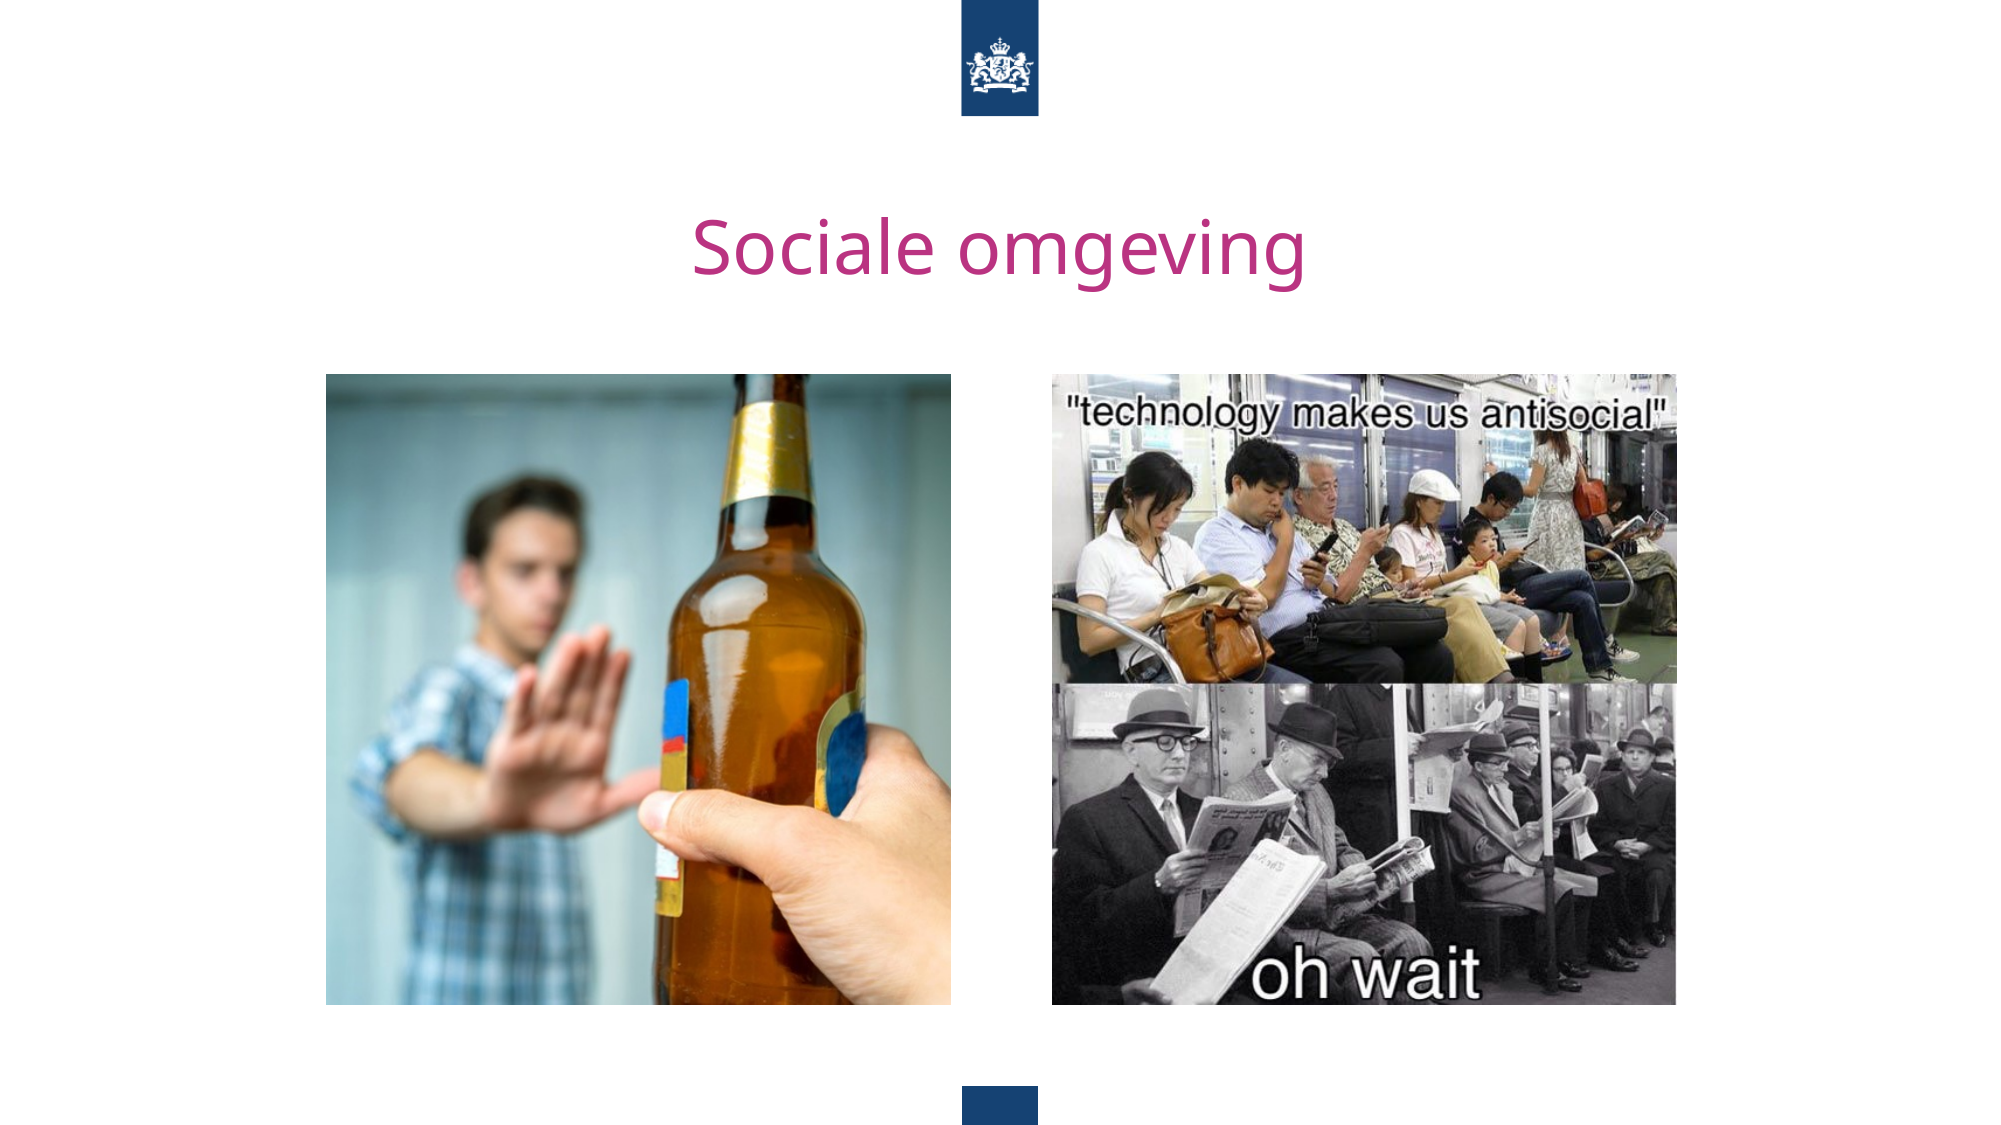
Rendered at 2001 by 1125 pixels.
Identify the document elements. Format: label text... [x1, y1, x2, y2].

title Sociale omgeving [104, 172, 1897, 329]
picture [1052, 374, 1677, 1005]
picture [326, 374, 951, 1005]
